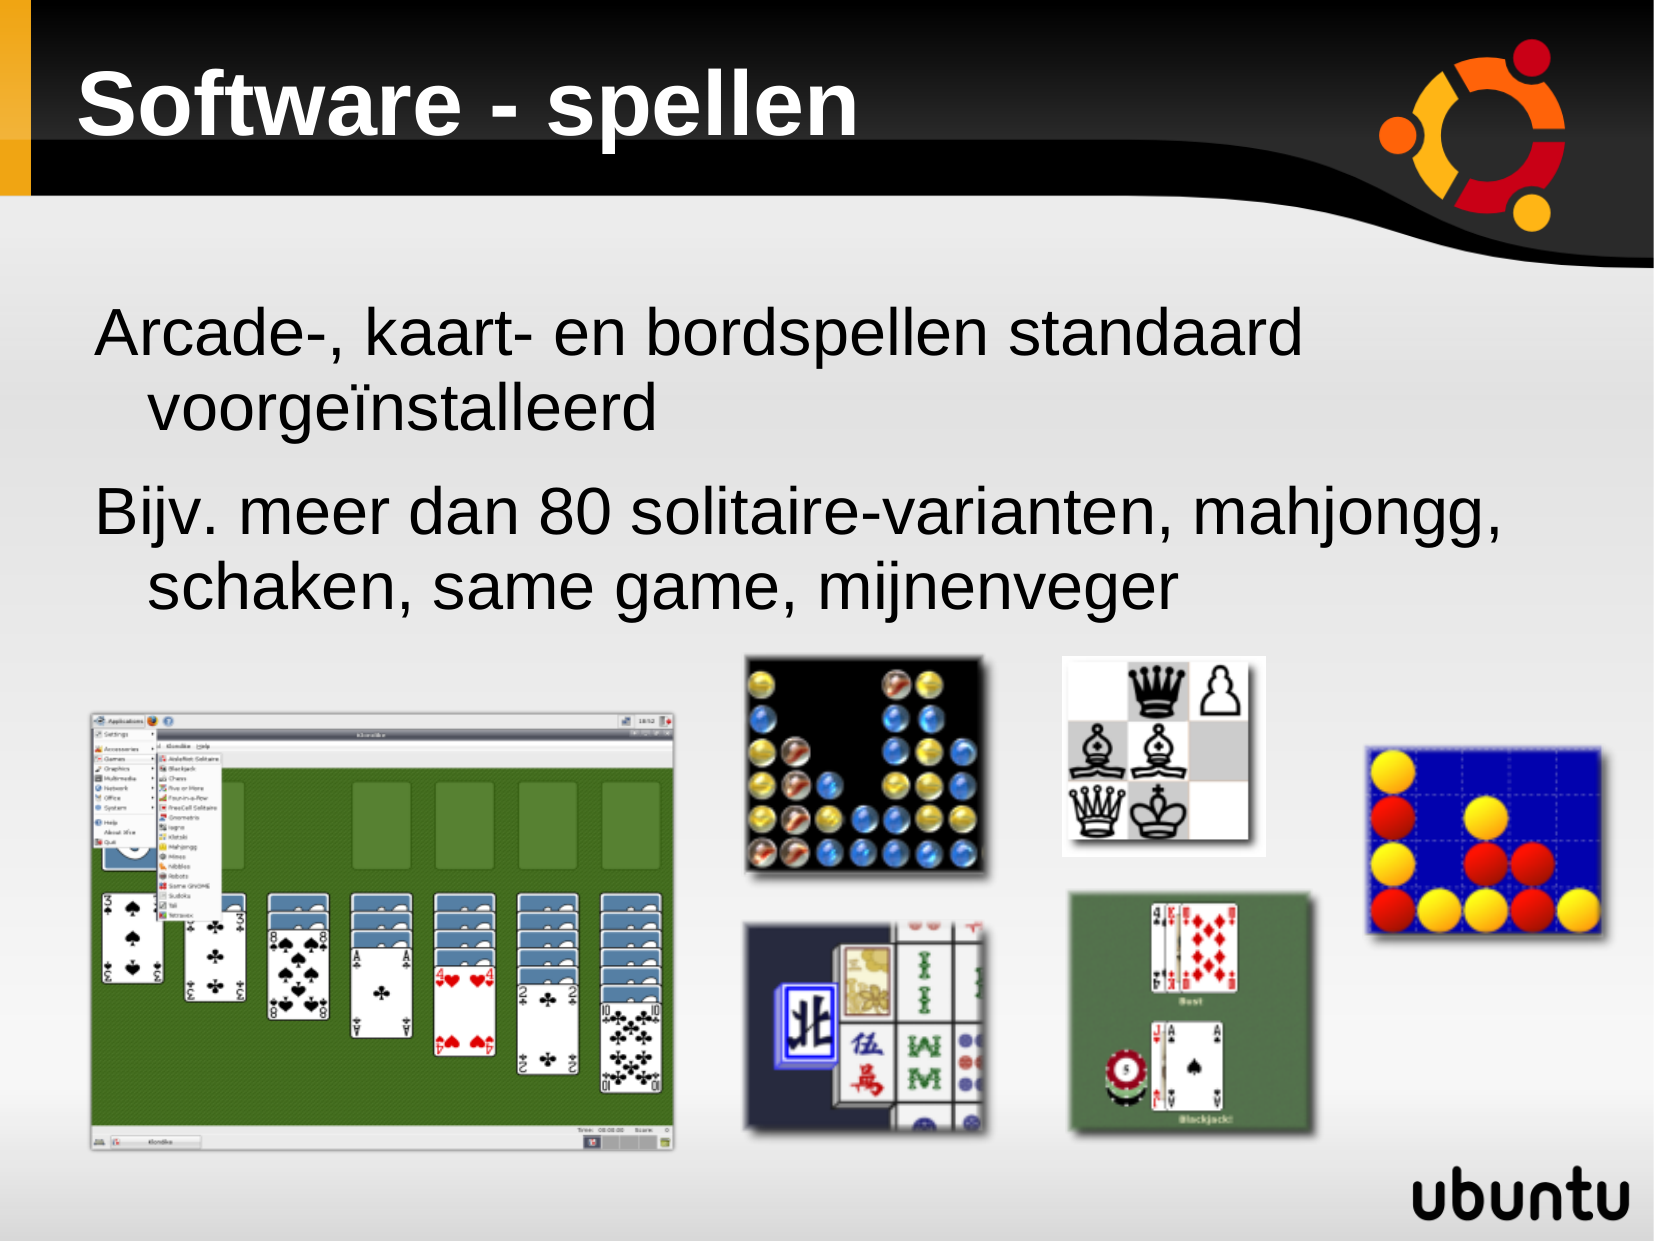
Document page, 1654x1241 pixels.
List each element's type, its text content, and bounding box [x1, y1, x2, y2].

picture [0, 0, 1654, 1241]
list Arcade-, kaart- en bordspellen standaard voorgeïnstalleerd Bijv. meer dan 80 solitaire-varianten, mahjongg, schaken, same game, mijnenveger [76, 295, 1565, 1099]
title Software - spellen [76, 7, 1565, 200]
